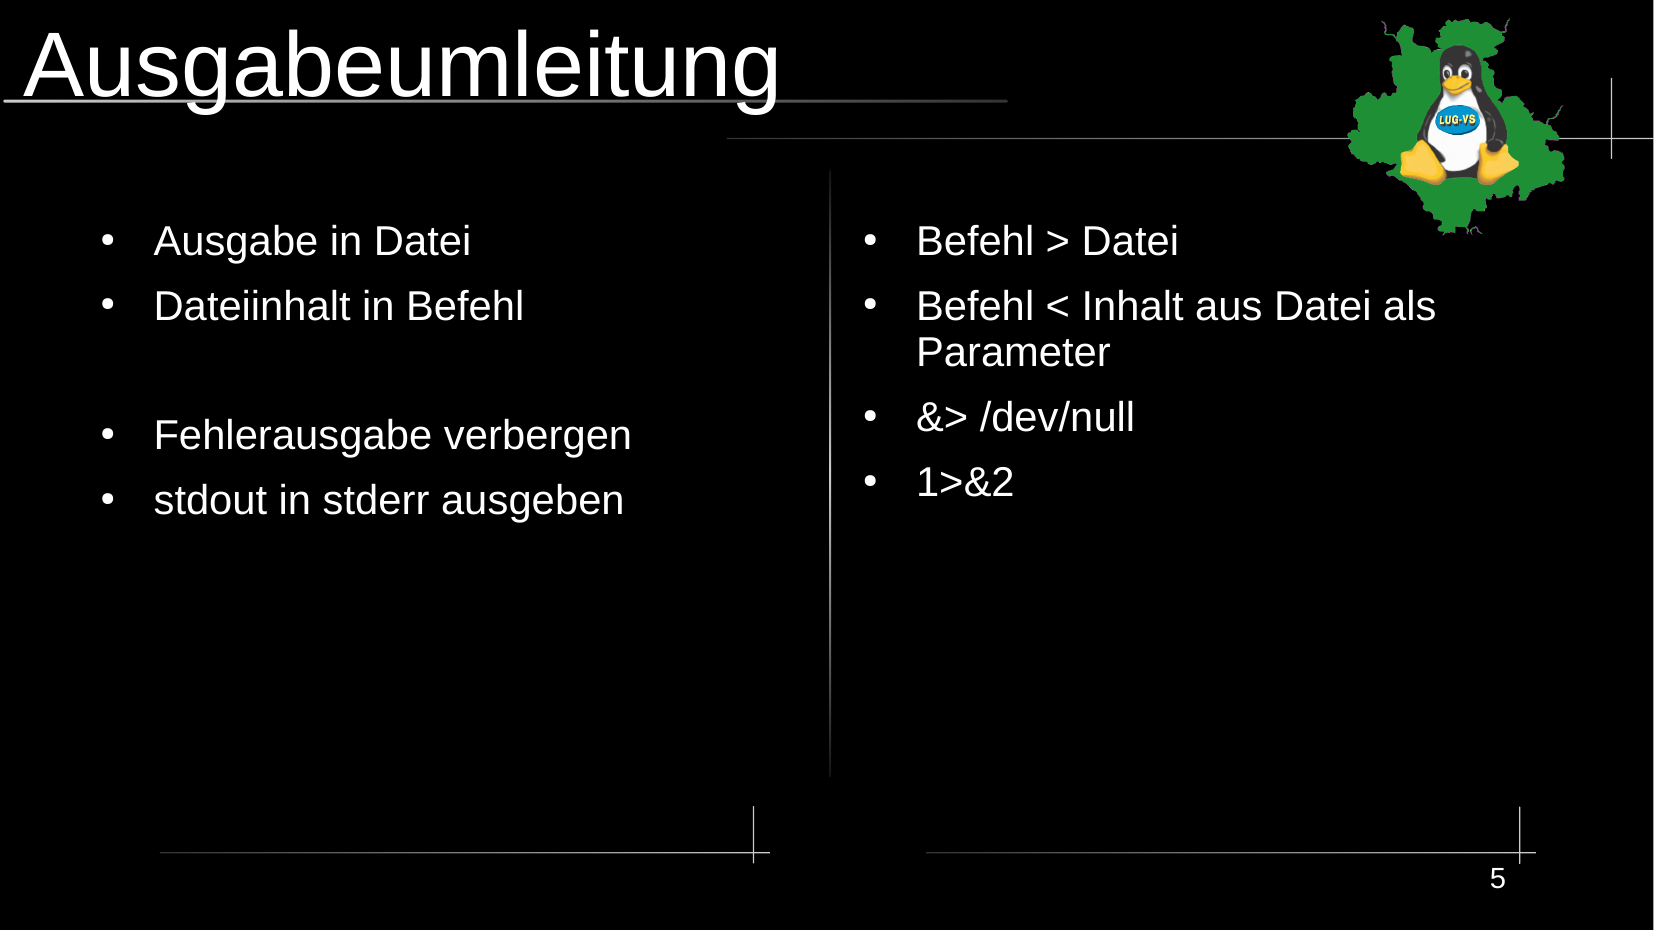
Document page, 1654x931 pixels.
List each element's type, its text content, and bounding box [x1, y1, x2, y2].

list Ausgabe in Datei Dateiinhalt in Befehl Fehlerausgabe verbergen stdout in stderr ausgeben [82, 217, 809, 758]
picture [1341, 12, 1572, 237]
list Befehl > Datei Befehl < Inhalt aus Datei als Parameter &> /dev/null 1>&2 [845, 217, 1572, 758]
title Ausgabeumleitung [23, 11, 1589, 119]
